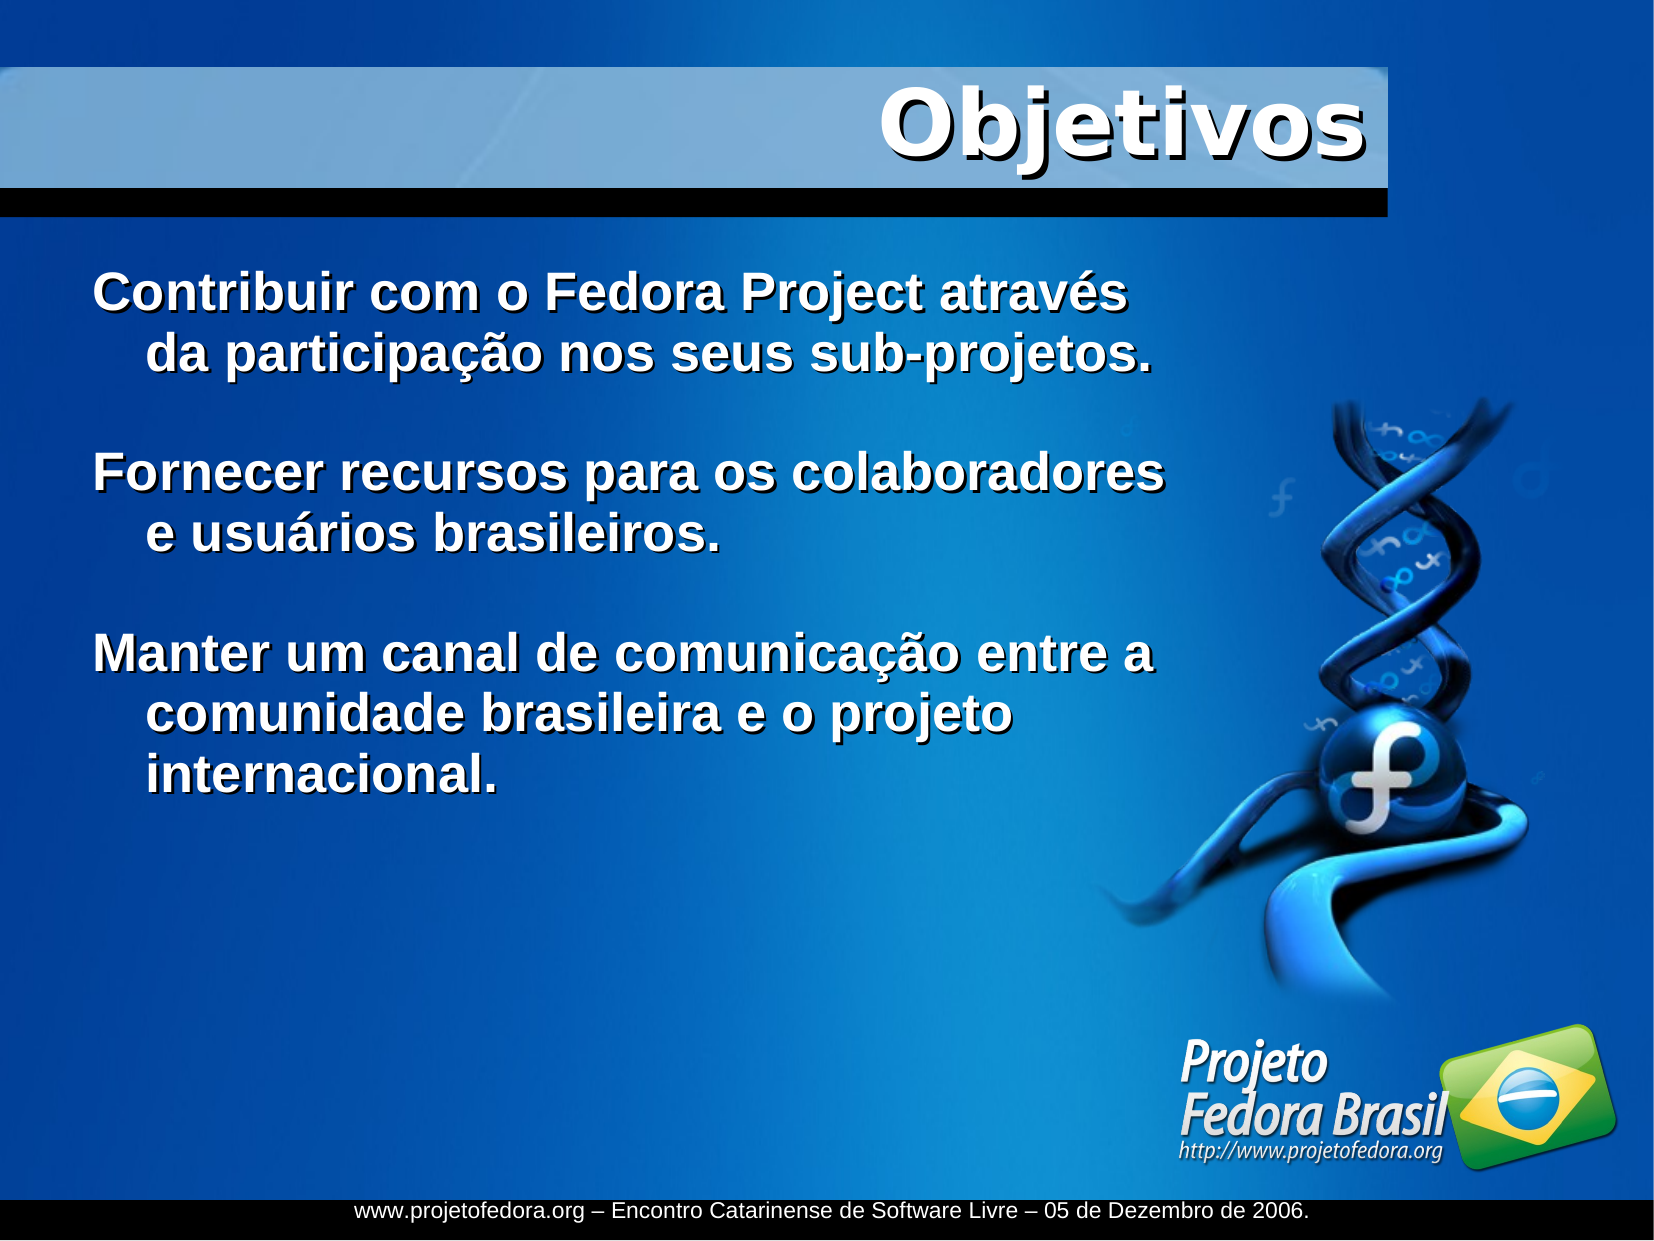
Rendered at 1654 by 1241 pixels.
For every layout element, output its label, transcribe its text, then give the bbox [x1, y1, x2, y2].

list Contribuir com o Fedora Project através da participação nos seus sub-projetos. Fornecer recursos para os colaboradores e usuários brasileiros. Manter um canal de comunicação entre a comunidade brasileira e o projeto internacional. [75, 261, 1201, 1163]
text_box Objetivos [862, 63, 1394, 202]
text_box www.projetofedora.org – Encontro Catarinense de Software Livre – 05 de Dezembro de 2006. [339, 1190, 1427, 1241]
picture [0, 0, 1654, 1200]
